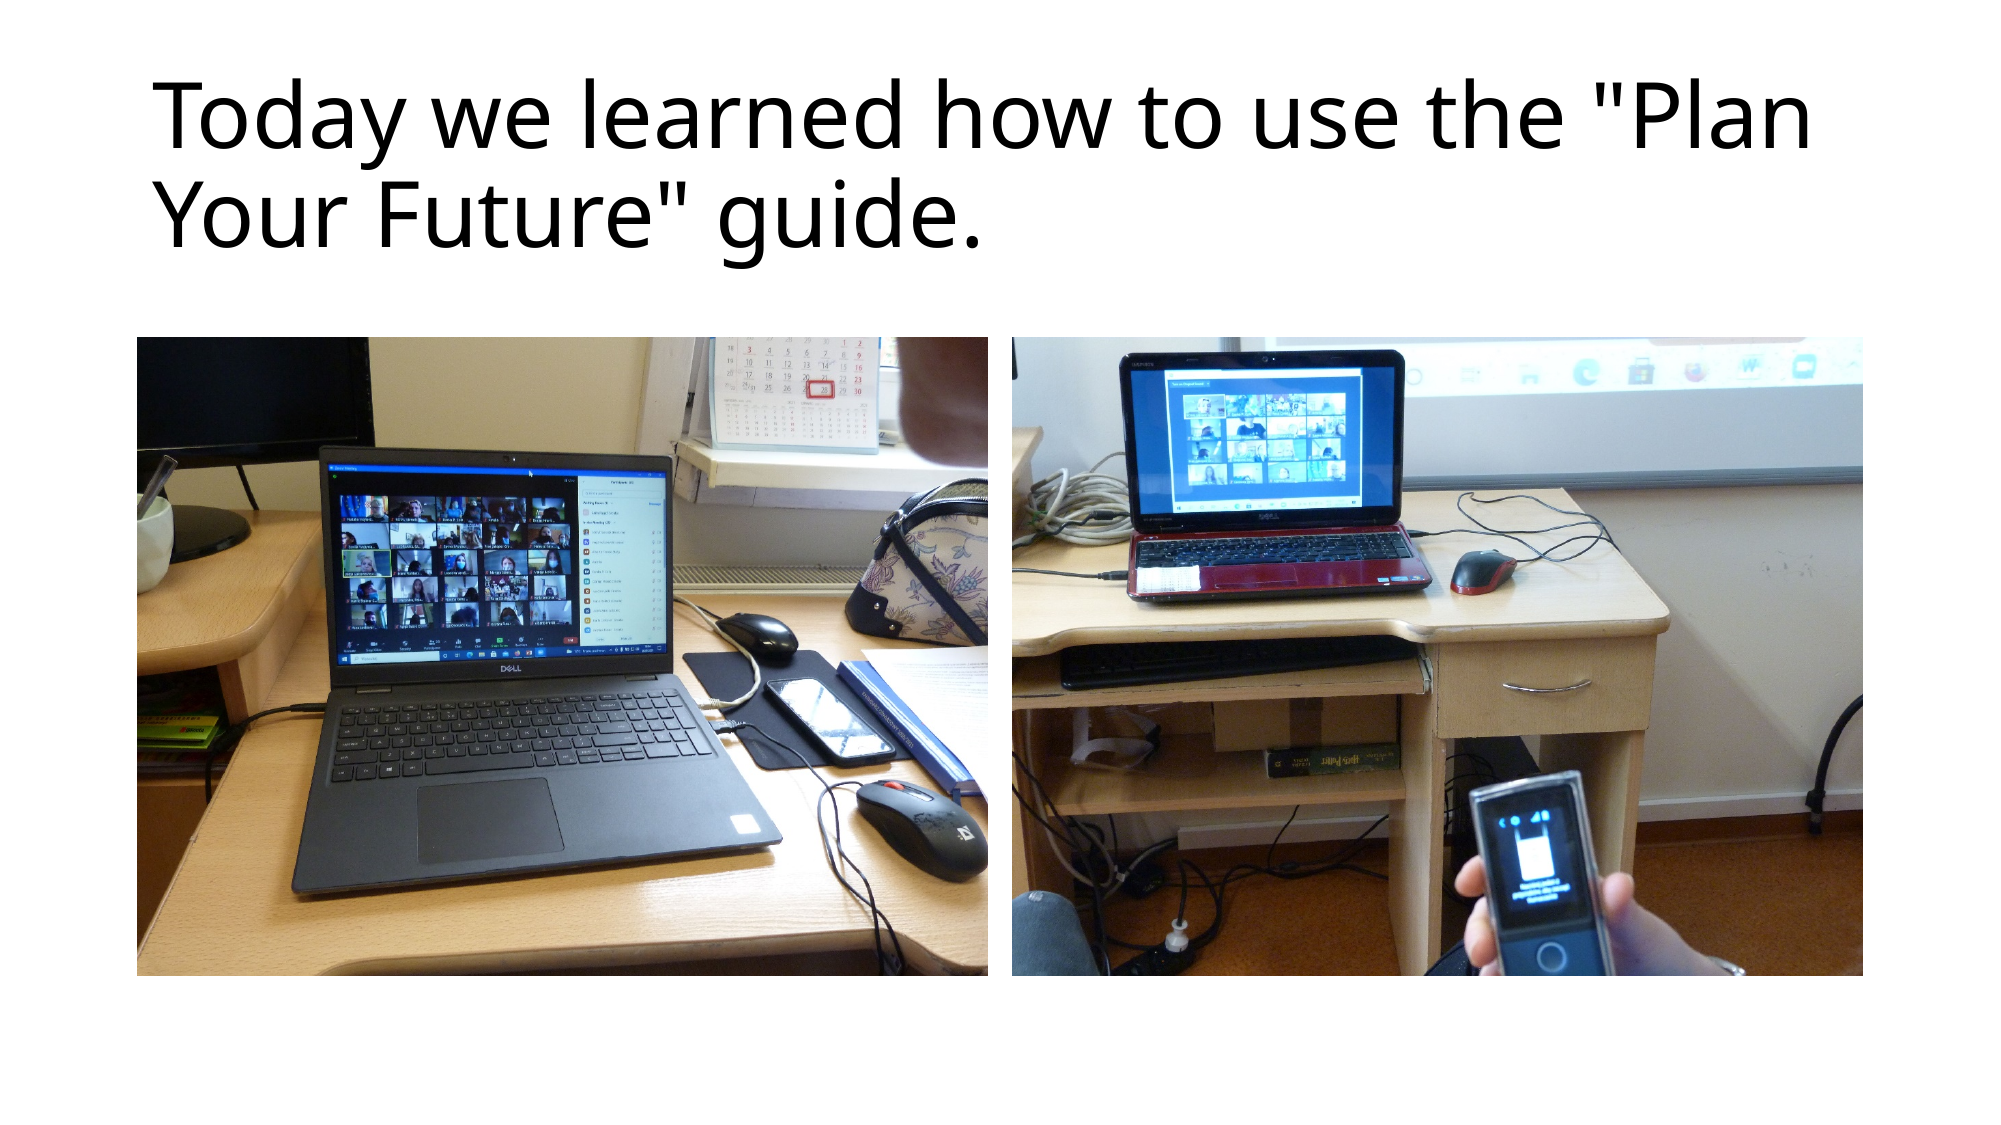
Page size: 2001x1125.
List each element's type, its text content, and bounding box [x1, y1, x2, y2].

picture [137, 337, 988, 976]
picture [1012, 337, 1863, 976]
title Today we learned how to use the "Plan Your Future" guide. [137, 59, 1863, 278]
